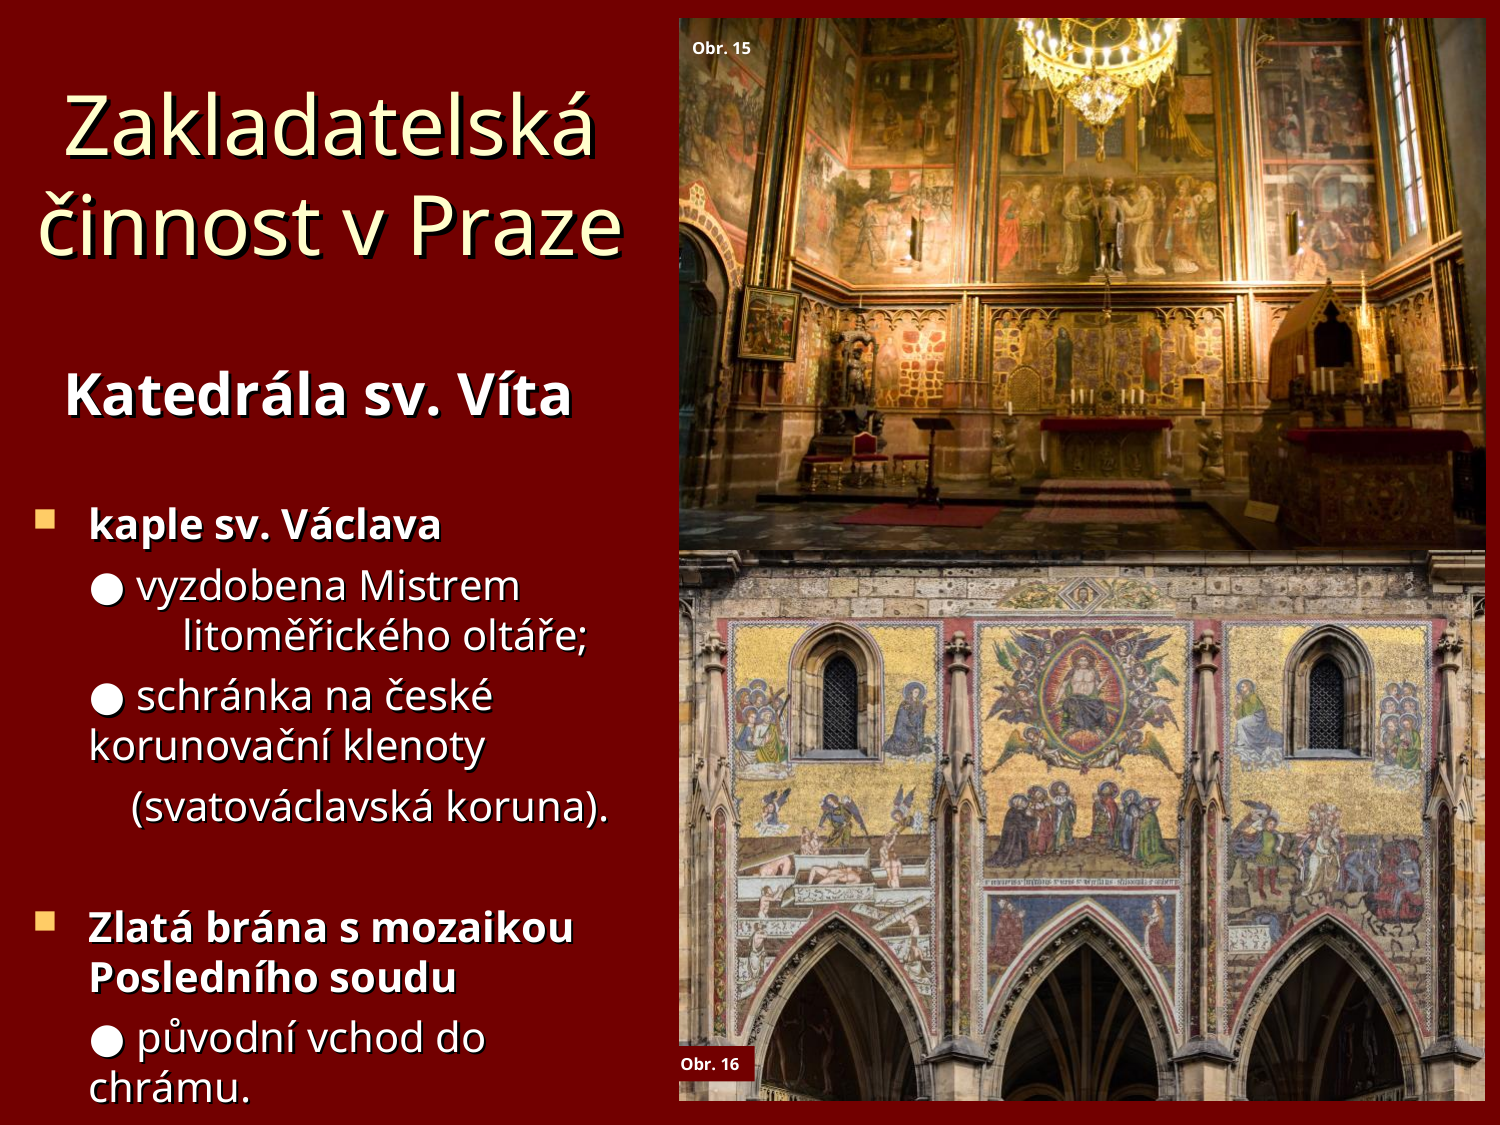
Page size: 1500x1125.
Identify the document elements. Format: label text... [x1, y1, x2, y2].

text_box [679, 19, 1486, 1101]
list Katedrála sv. Víta kaple sv. Václava ● vyzdobena Mistrem litoměřického oltáře; ● schránka na české korunovační klenoty (svatováclavská koruna). Zlatá brána s mozaikou Posledního soudu ● původní vchod do chrámu. [17, 349, 668, 1106]
text_box Obr. 15 [677, 30, 767, 66]
title Zakladatelská činnost v Praze [0, 64, 662, 280]
text_box Obr. 16 [665, 1046, 755, 1082]
